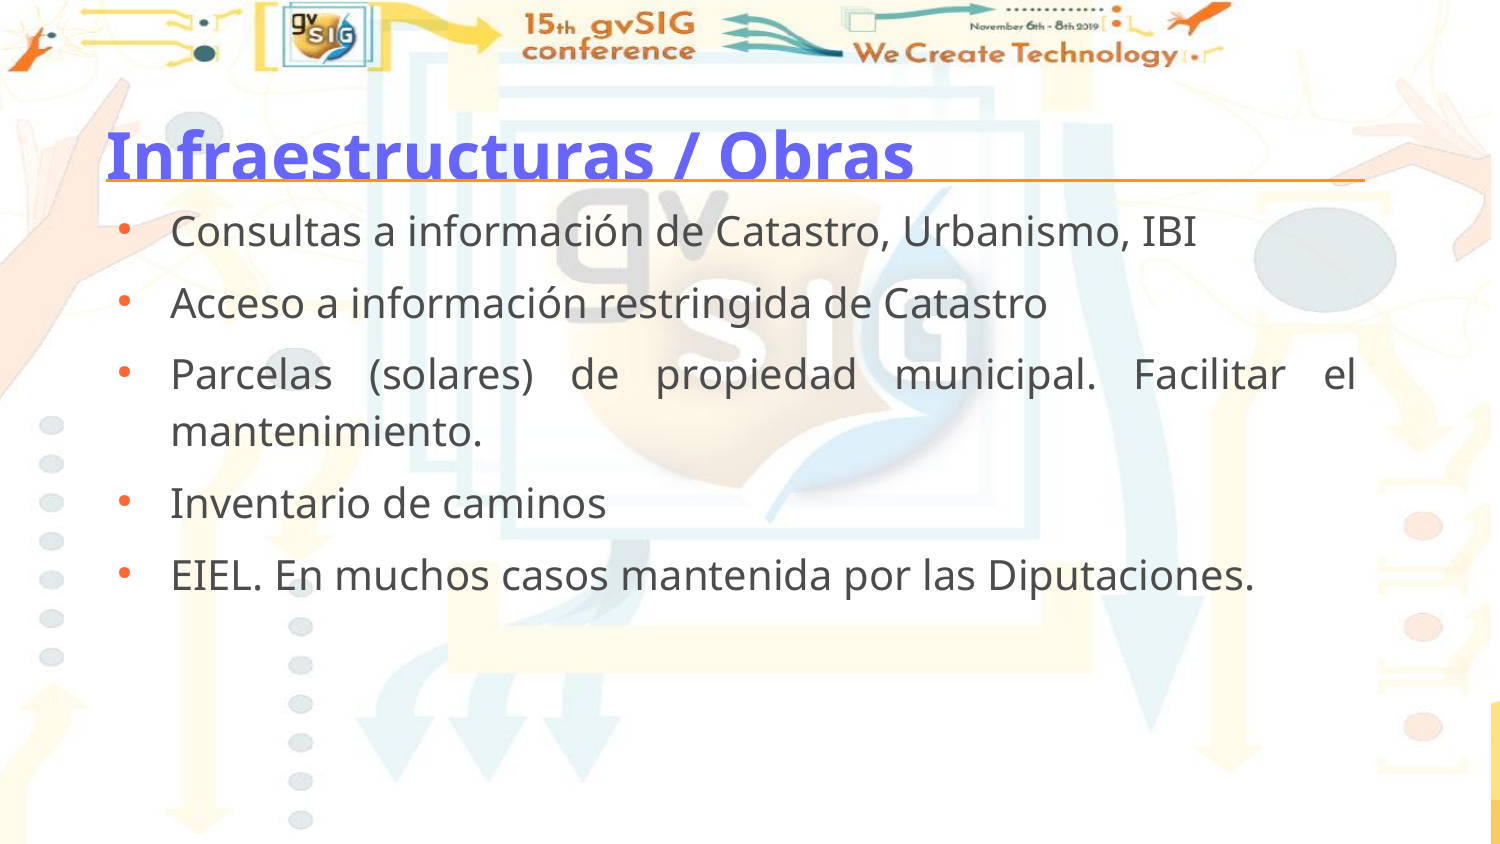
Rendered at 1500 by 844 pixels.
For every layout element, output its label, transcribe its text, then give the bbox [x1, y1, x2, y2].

list Consultas a información de Catastro, Urbanismo, IBI Acceso a información restringida de Catastro Parcelas (solares) de propiedad municipal. Facilitar el mantenimiento. Inventario de caminos EIEL. En muchos casos mantenida por las Diputaciones. [99, 129, 1359, 770]
picture [0, 0, 1500, 844]
title Infraestructuras / Obras [106, 115, 1457, 193]
